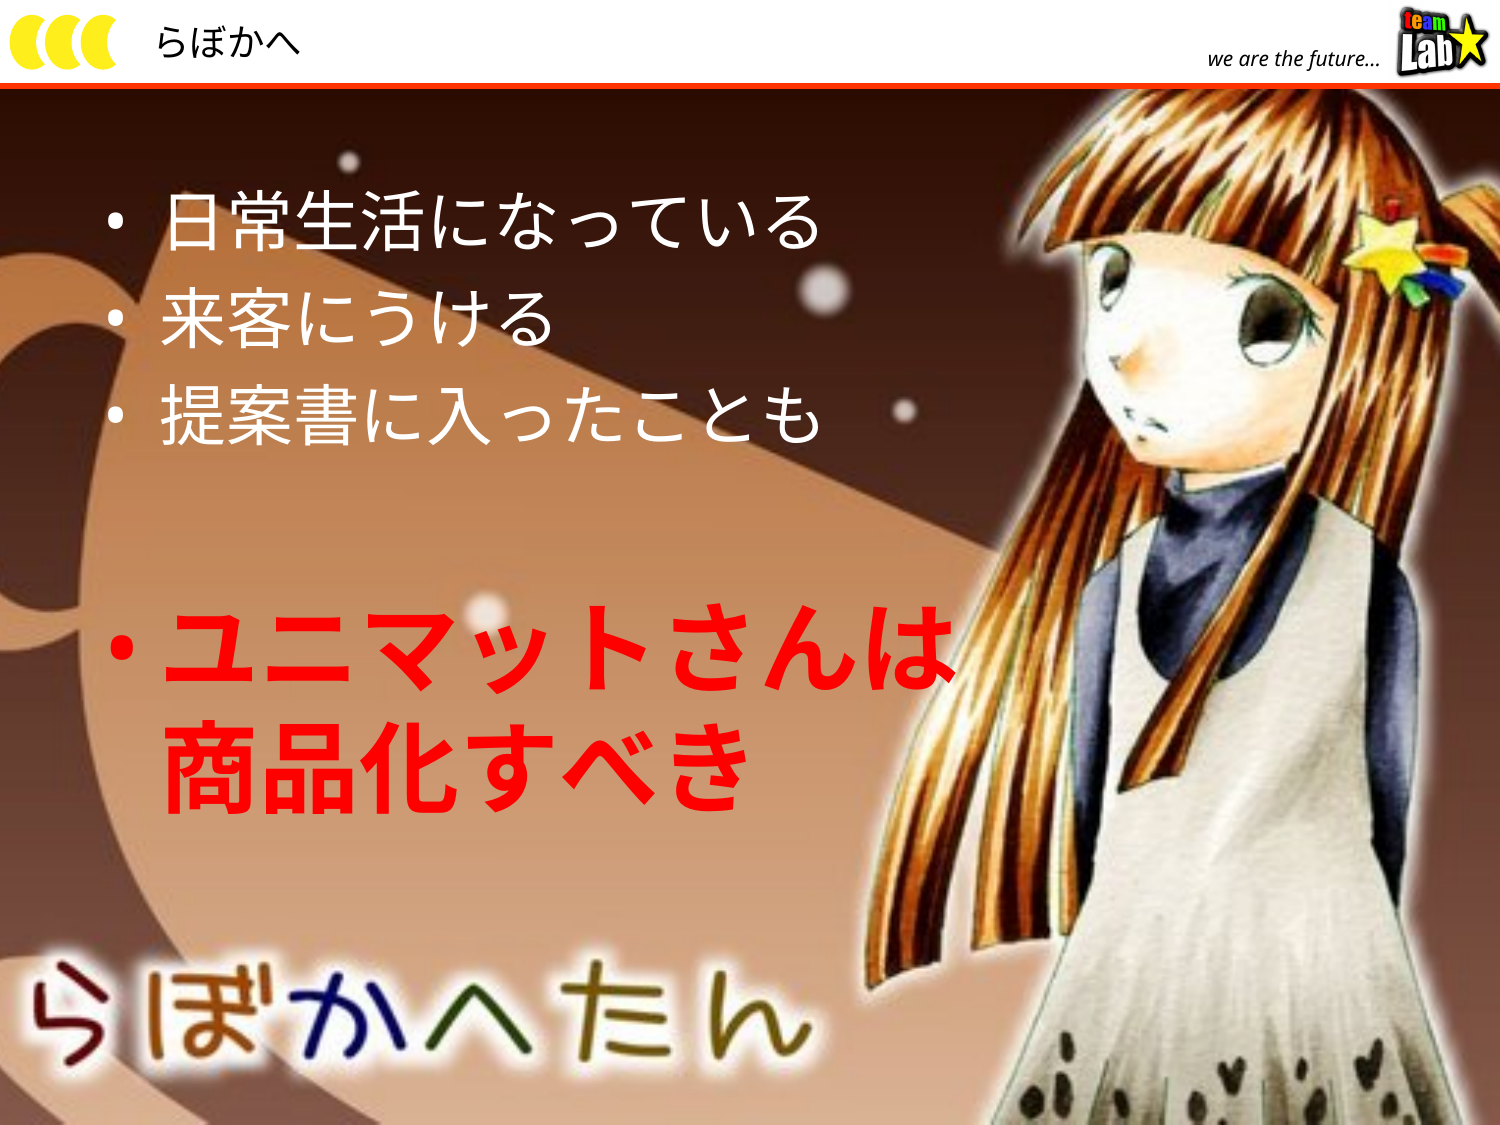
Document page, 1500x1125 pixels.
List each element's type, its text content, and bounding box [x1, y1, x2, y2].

picture [1386, 0, 1499, 83]
title らぼかへ [137, 11, 925, 72]
picture [0, 89, 1500, 1125]
list 日常生活になっている 来客にうける 提案書に入ったことも ユニマットさんは 商品化すべき [88, 172, 1123, 916]
